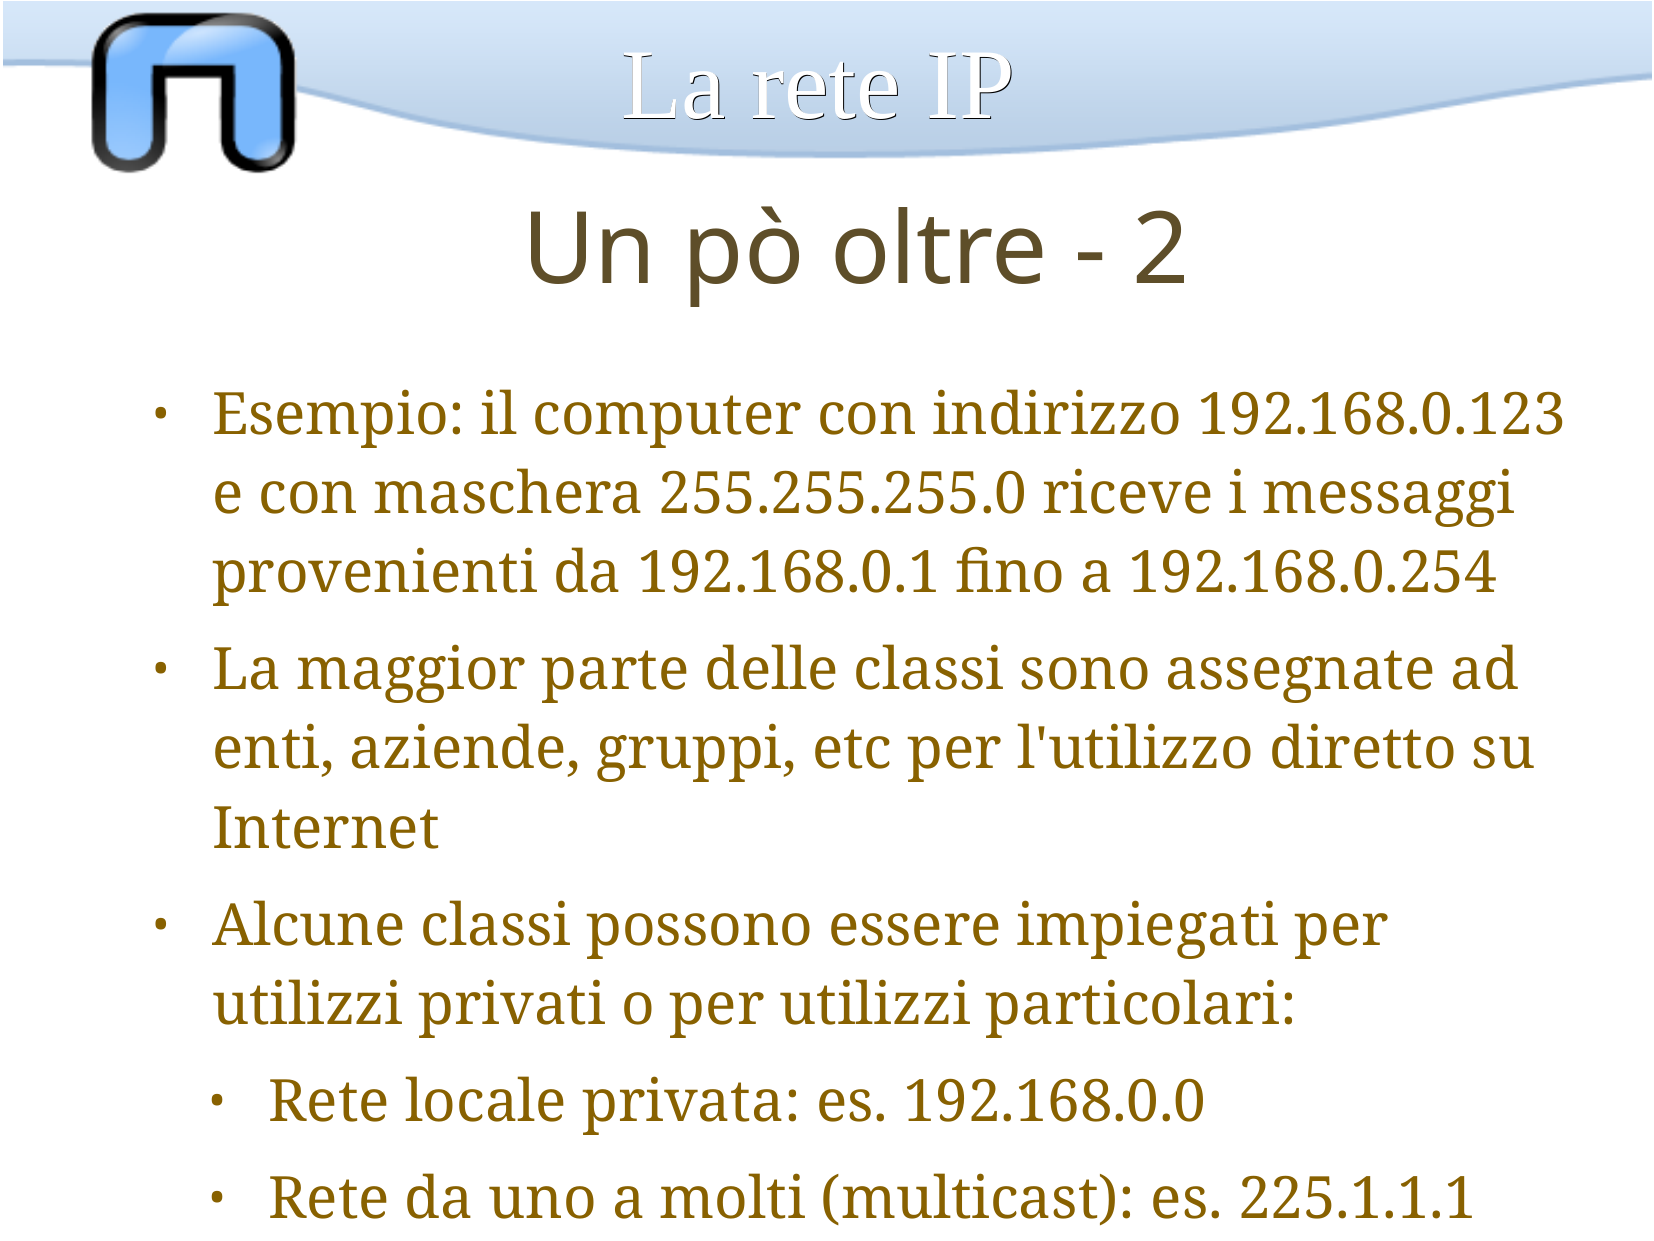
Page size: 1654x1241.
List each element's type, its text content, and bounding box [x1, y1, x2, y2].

title Un pò oltre - 2 [147, 82, 1565, 408]
list Esempio: il computer con indirizzo 192.168.0.123 e con maschera 255.255.255.0 riceve i messaggi provenienti da 192.168.0.1 fino a 192.168.0.254 La maggior parte delle classi sono assegnate ad enti, aziende, gruppi, etc per l'utilizzo diretto su Internet Alcune classi possono essere impiegati per utilizzi privati o per utilizzi particolari: Rete locale privata: es. 192.168.0.0 Rete da uno a molti (multicast): es. 225.1.1.1 [118, 372, 1595, 1241]
picture [0, 0, 1654, 1241]
text_box La rete IP [573, 29, 1063, 82]
